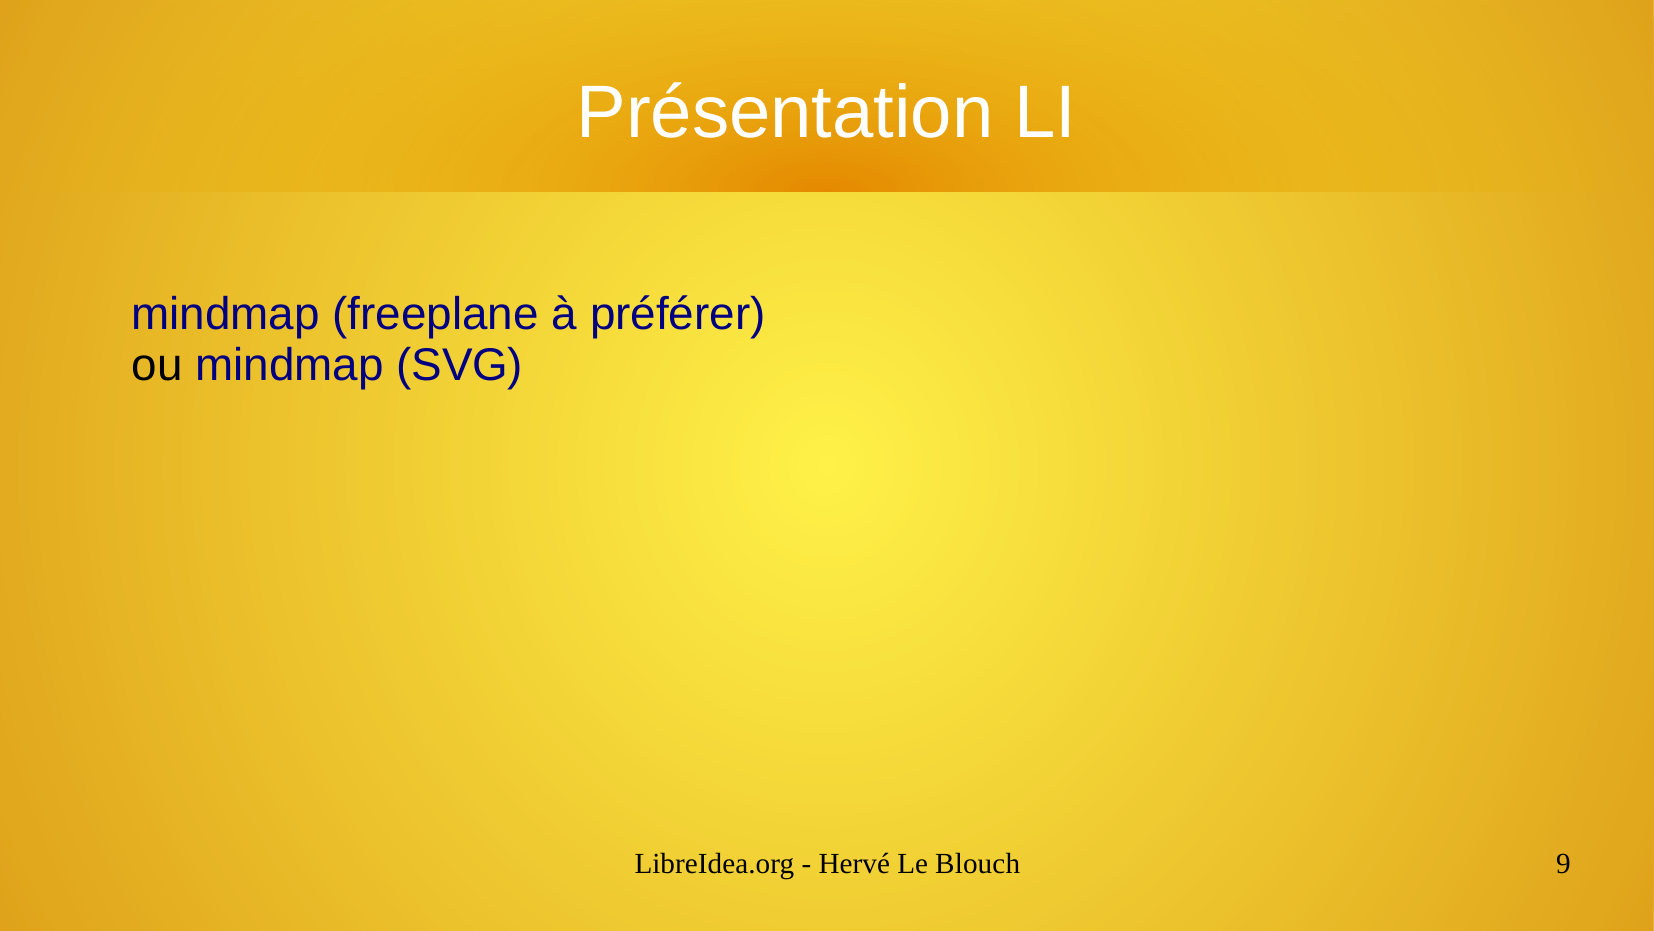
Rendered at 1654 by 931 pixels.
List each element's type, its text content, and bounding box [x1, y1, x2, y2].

text_box mindmap (freeplane à préférer) ou mindmap (SVG) [116, 280, 1048, 465]
title Présentation LI [82, 35, 1571, 189]
